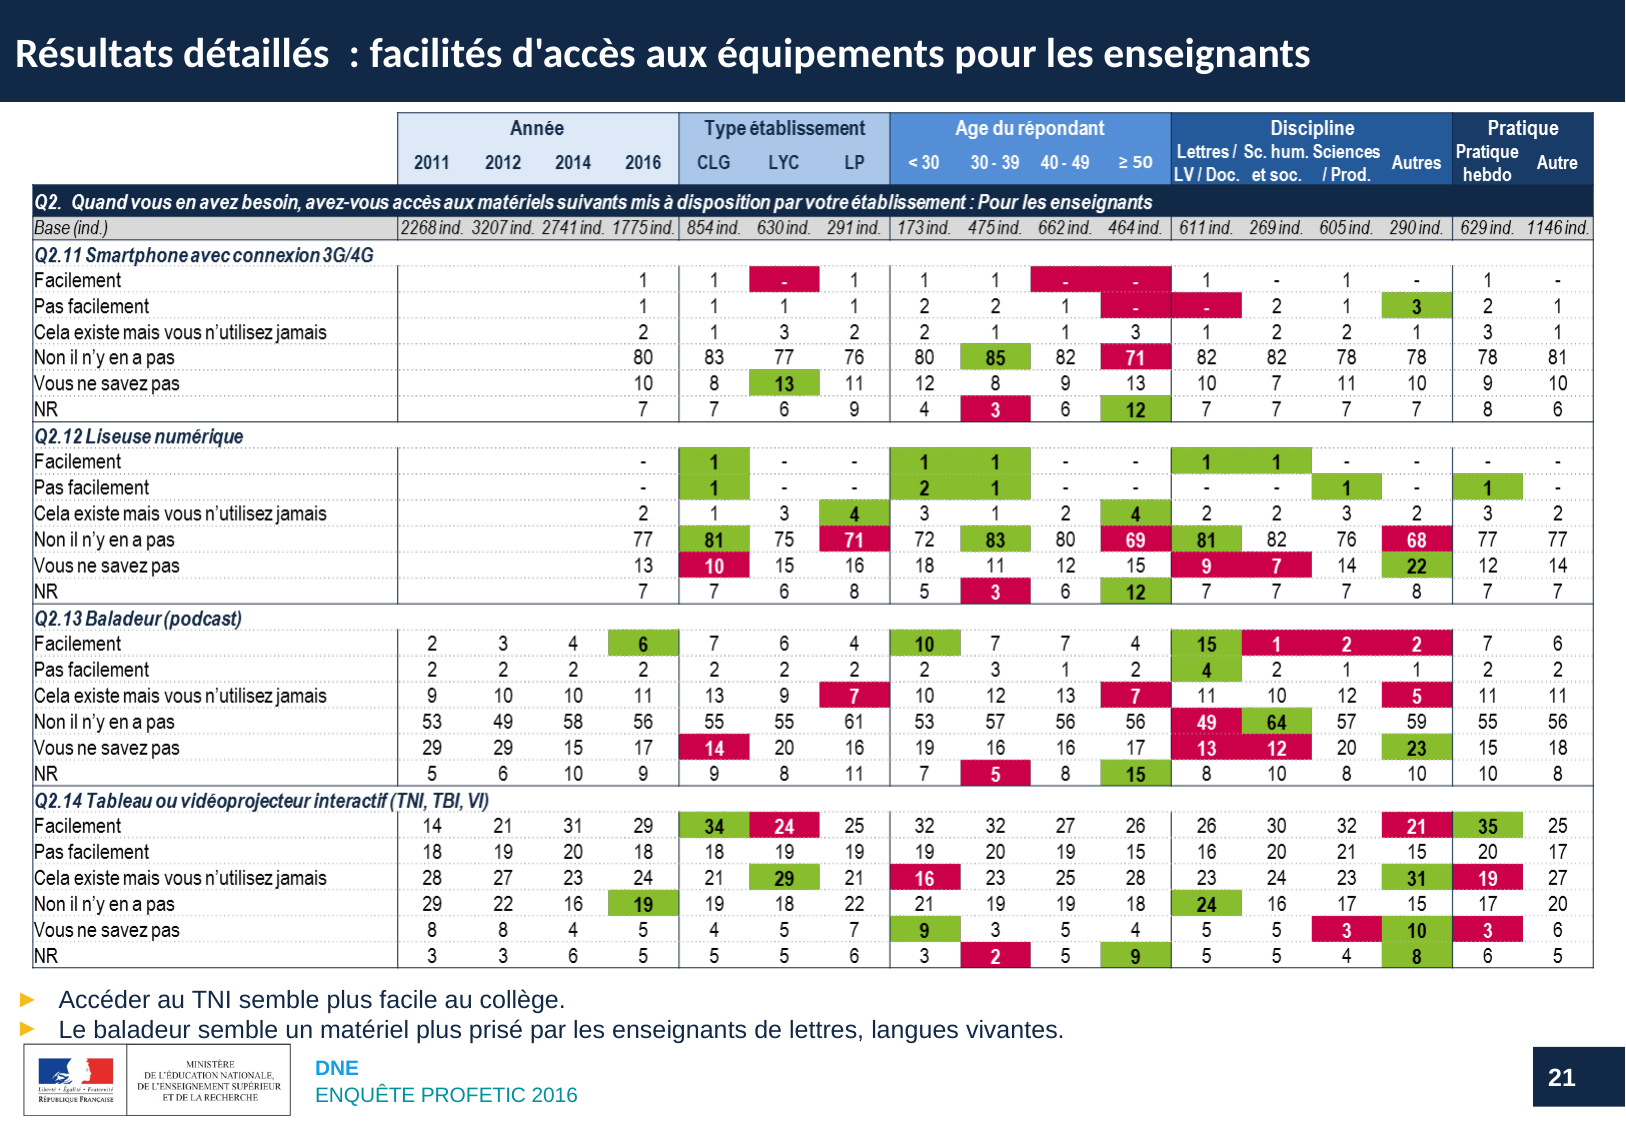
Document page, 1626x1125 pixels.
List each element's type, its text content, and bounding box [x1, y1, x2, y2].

text_box Accéder au TNI semble plus facile au collège. Le baladeur semble un matériel plus prisé par les enseignants de lettres, langues vivantes. [0, 975, 1625, 1052]
picture [32, 108, 1594, 975]
text_box 21 [1533, 1046, 1625, 1107]
title Résultats détaillés : facilités d'accès aux équipements pour les enseignants [0, 0, 1625, 102]
